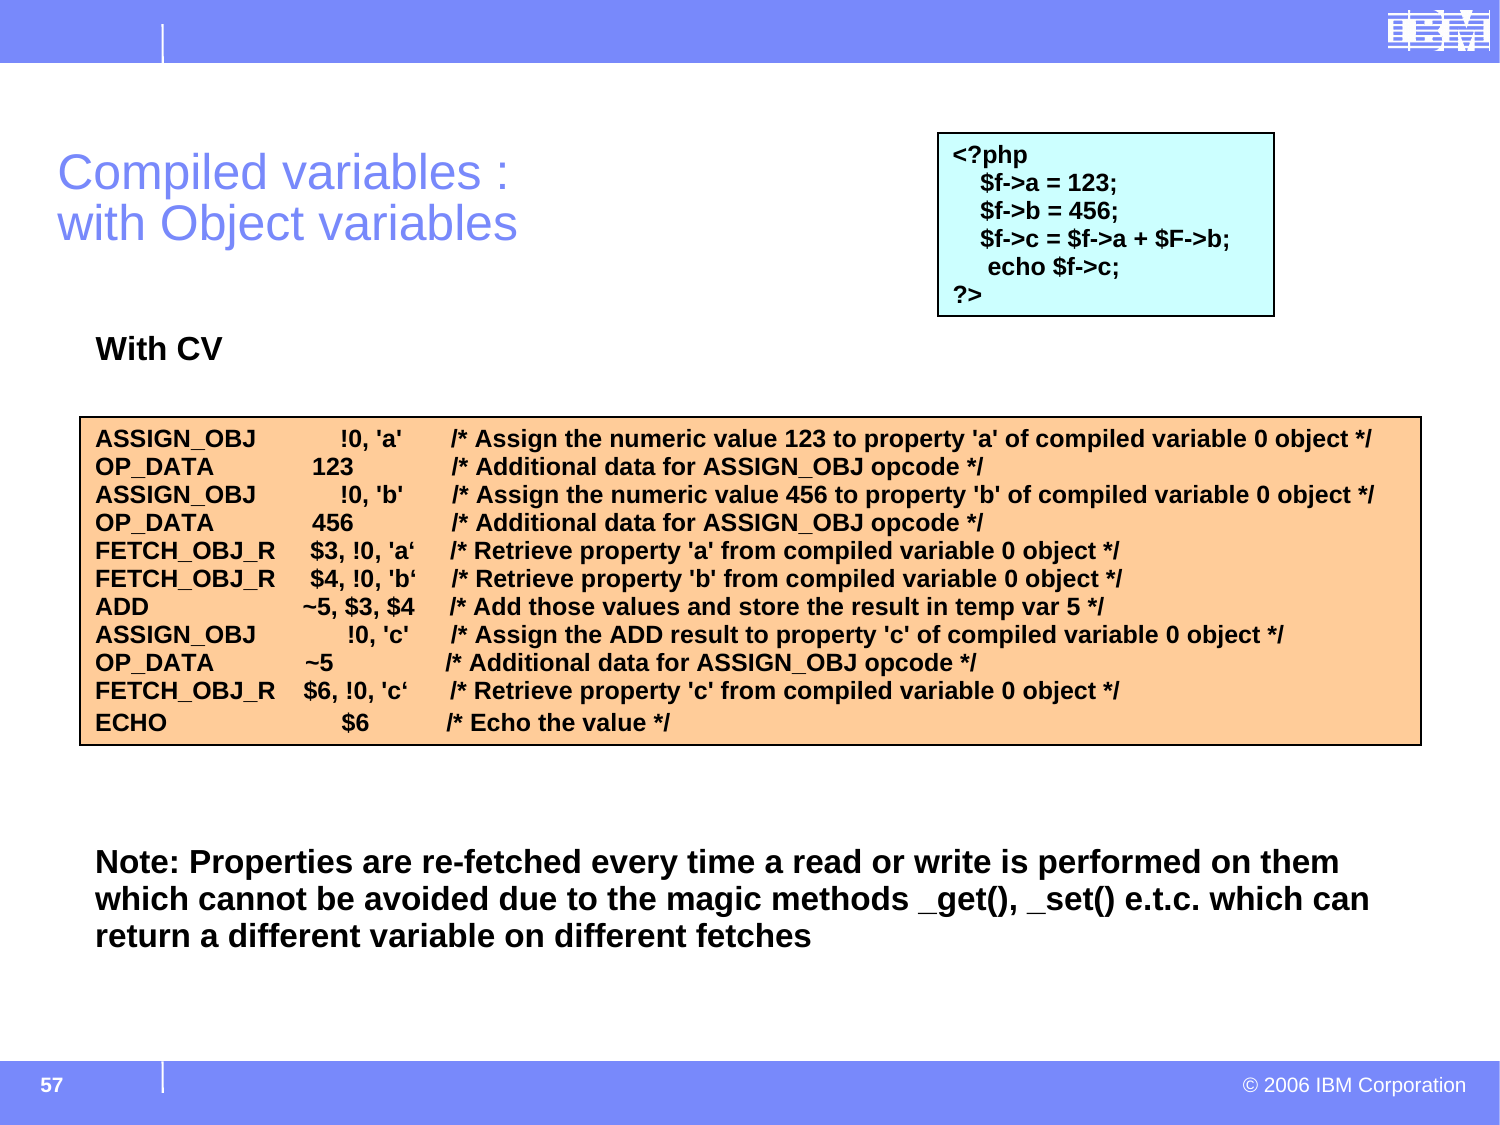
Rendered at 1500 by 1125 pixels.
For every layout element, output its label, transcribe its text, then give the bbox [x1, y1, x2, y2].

text_box ASSIGN_OBJ !0, 'a' /* Assign the numeric value 123 to property 'a' of compiled variable 0 object */ OP_DATA 123 /* Additional data for ASSIGN_OBJ opcode */ ASSIGN_OBJ !0, 'b' /* Assign the numeric value 456 to property 'b' of compiled variable 0 object */ OP_DATA 456 /* Additional data for ASSIGN_OBJ opcode */ FETCH_OBJ_R $3, !0, 'a‘ /* Retrieve property 'a' from compiled variable 0 object */ FETCH_OBJ_R $4, !0, 'b‘ /* Retrieve property 'b' from compiled variable 0 object */ ADD ~5, $3, $4 /* Add those values and store the result in temp var 5 */ ASSIGN_OBJ !0, 'c' /* Assign the ADD result to property 'c' of compiled variable 0 object */ OP_DATA ~5 /* Additional data for ASSIGN_OBJ opcode */ FETCH_OBJ_R $6, !0, 'c‘ /* Retrieve property 'c' from compiled variable 0 object */ ECHO $6 /* Echo the value */ [80, 417, 1422, 746]
text_box Compiled variables : with Object variables [42, 126, 689, 258]
text_box <?php $f->a = 123; $f->b = 456; $f->c = $f->a + $F->b; echo $f->c; ?> [937, 132, 1274, 317]
text_box Note: Properties are re-fetched every time a read or write is performed on them which cannot be avoided due to the magic methods _get(), _set() e.t.c. which can return a different variable on different fetches [80, 835, 1422, 1021]
text_box With CV [80, 323, 239, 376]
